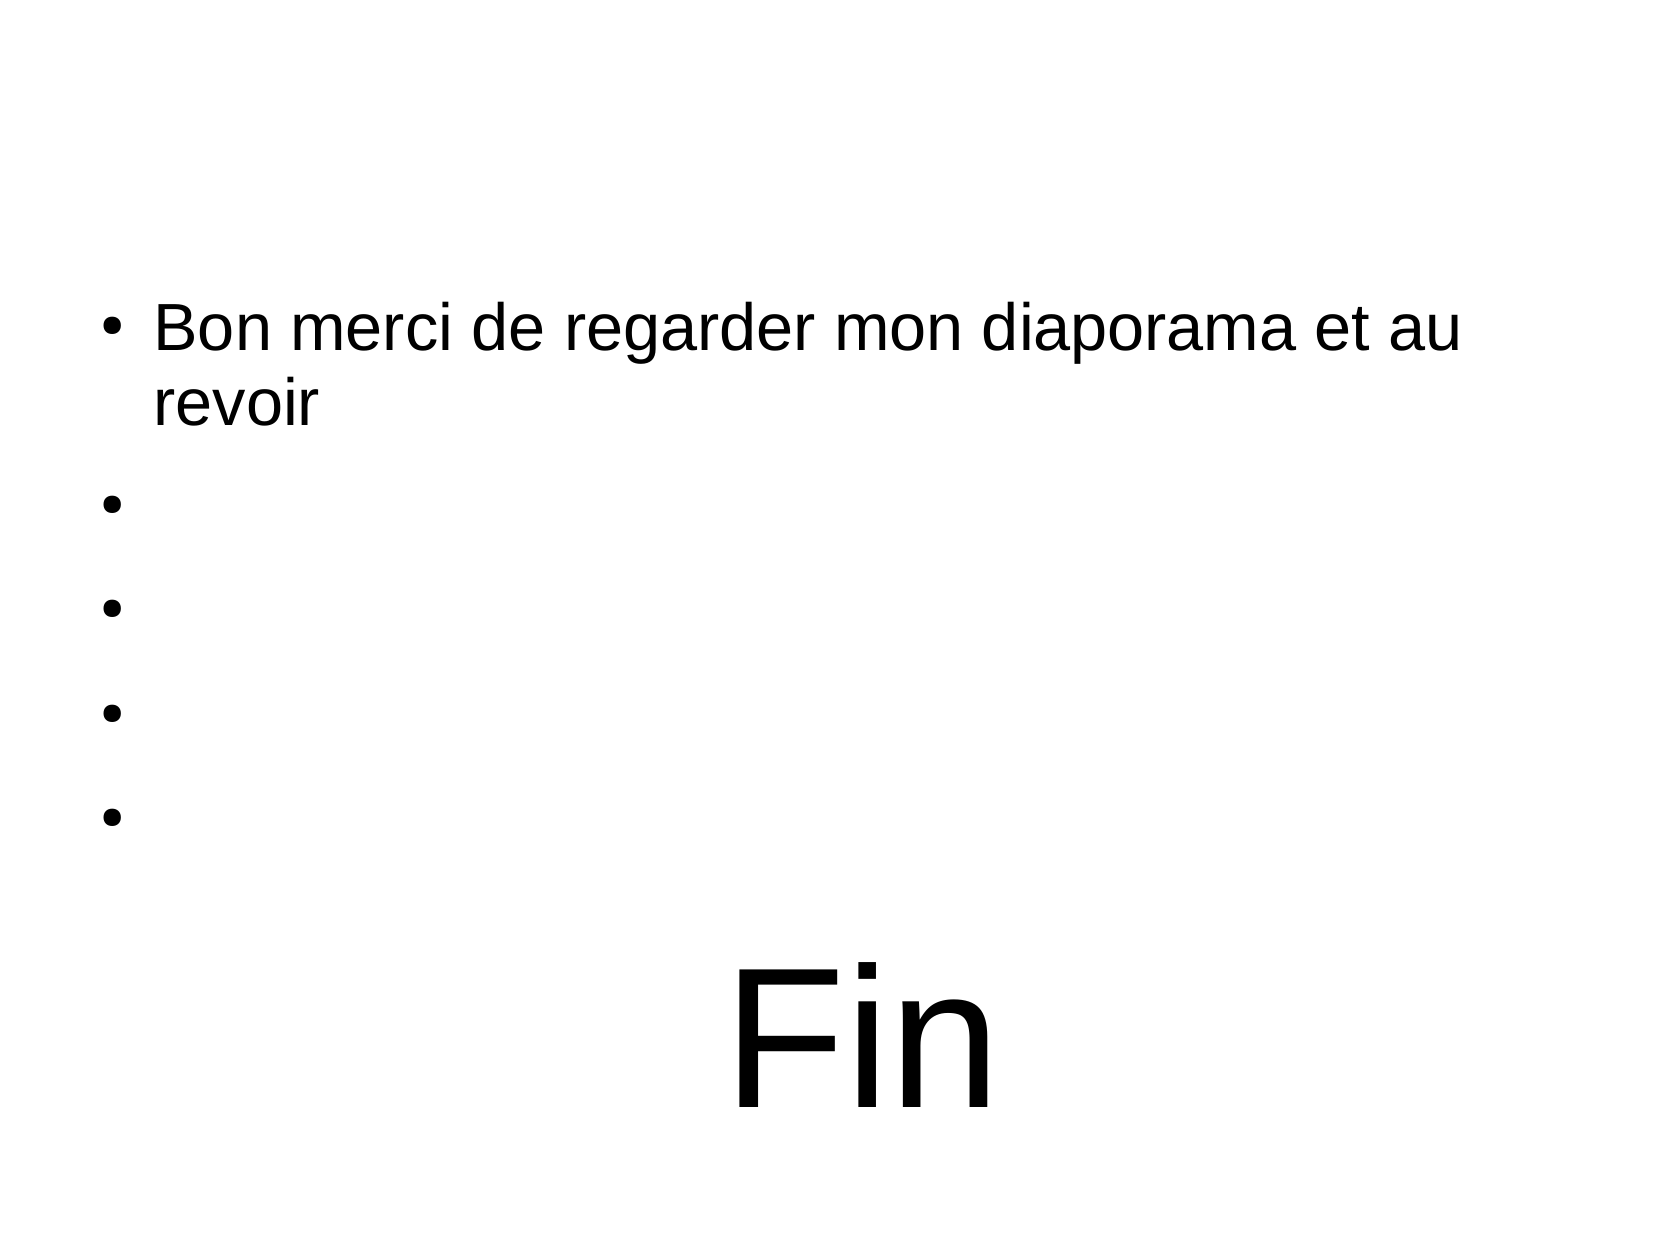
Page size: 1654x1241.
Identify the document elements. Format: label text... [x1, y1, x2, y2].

list Bon merci de regarder mon diaporama et au revoir [82, 290, 1571, 1109]
text_box Fin [708, 919, 1654, 1158]
